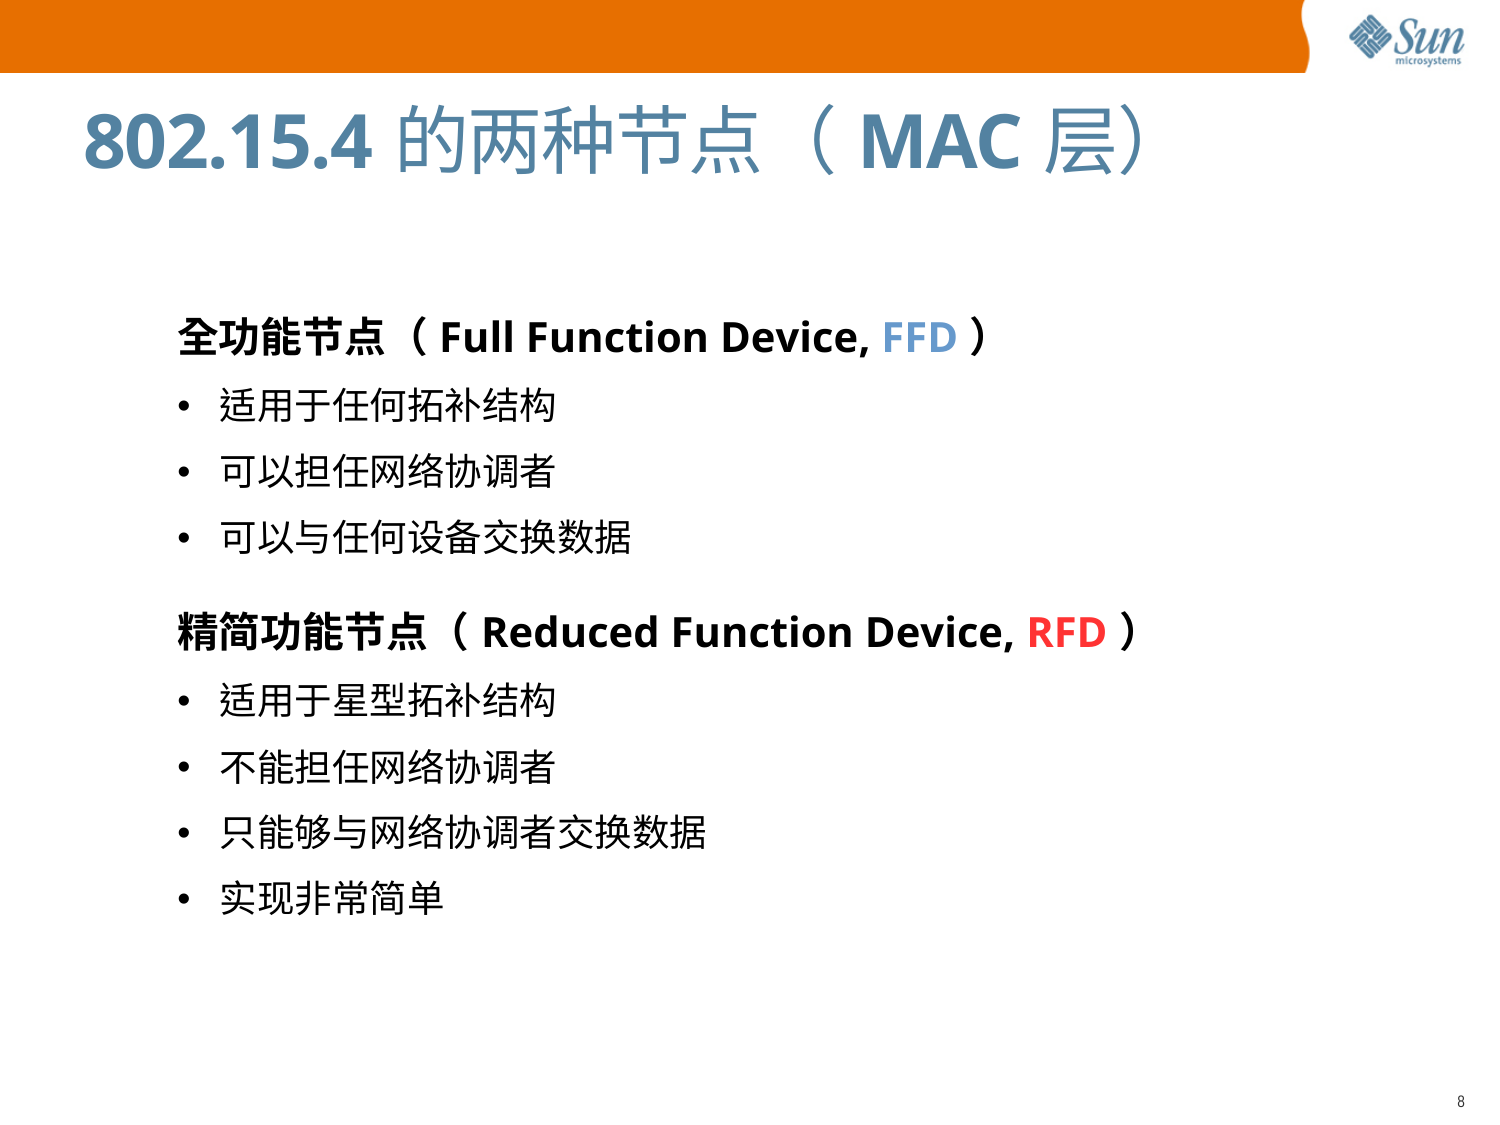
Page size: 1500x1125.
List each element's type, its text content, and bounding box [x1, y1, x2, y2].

title 802.15.4的两种节点（MAC层） [83, 94, 1446, 199]
picture [0, 0, 1500, 73]
text_box 全功能节点（Full Function Device, FFD） 适用于任何拓补结构 可以担任网络协调者 可以与任何设备交换数据 [162, 299, 1338, 571]
text_box 精简功能节点（Reduced Function Device, RFD） 适用于星型拓补结构 不能担任网络协调者 只能够与网络协调者交换数据 实现非常简单 [162, 595, 1338, 932]
